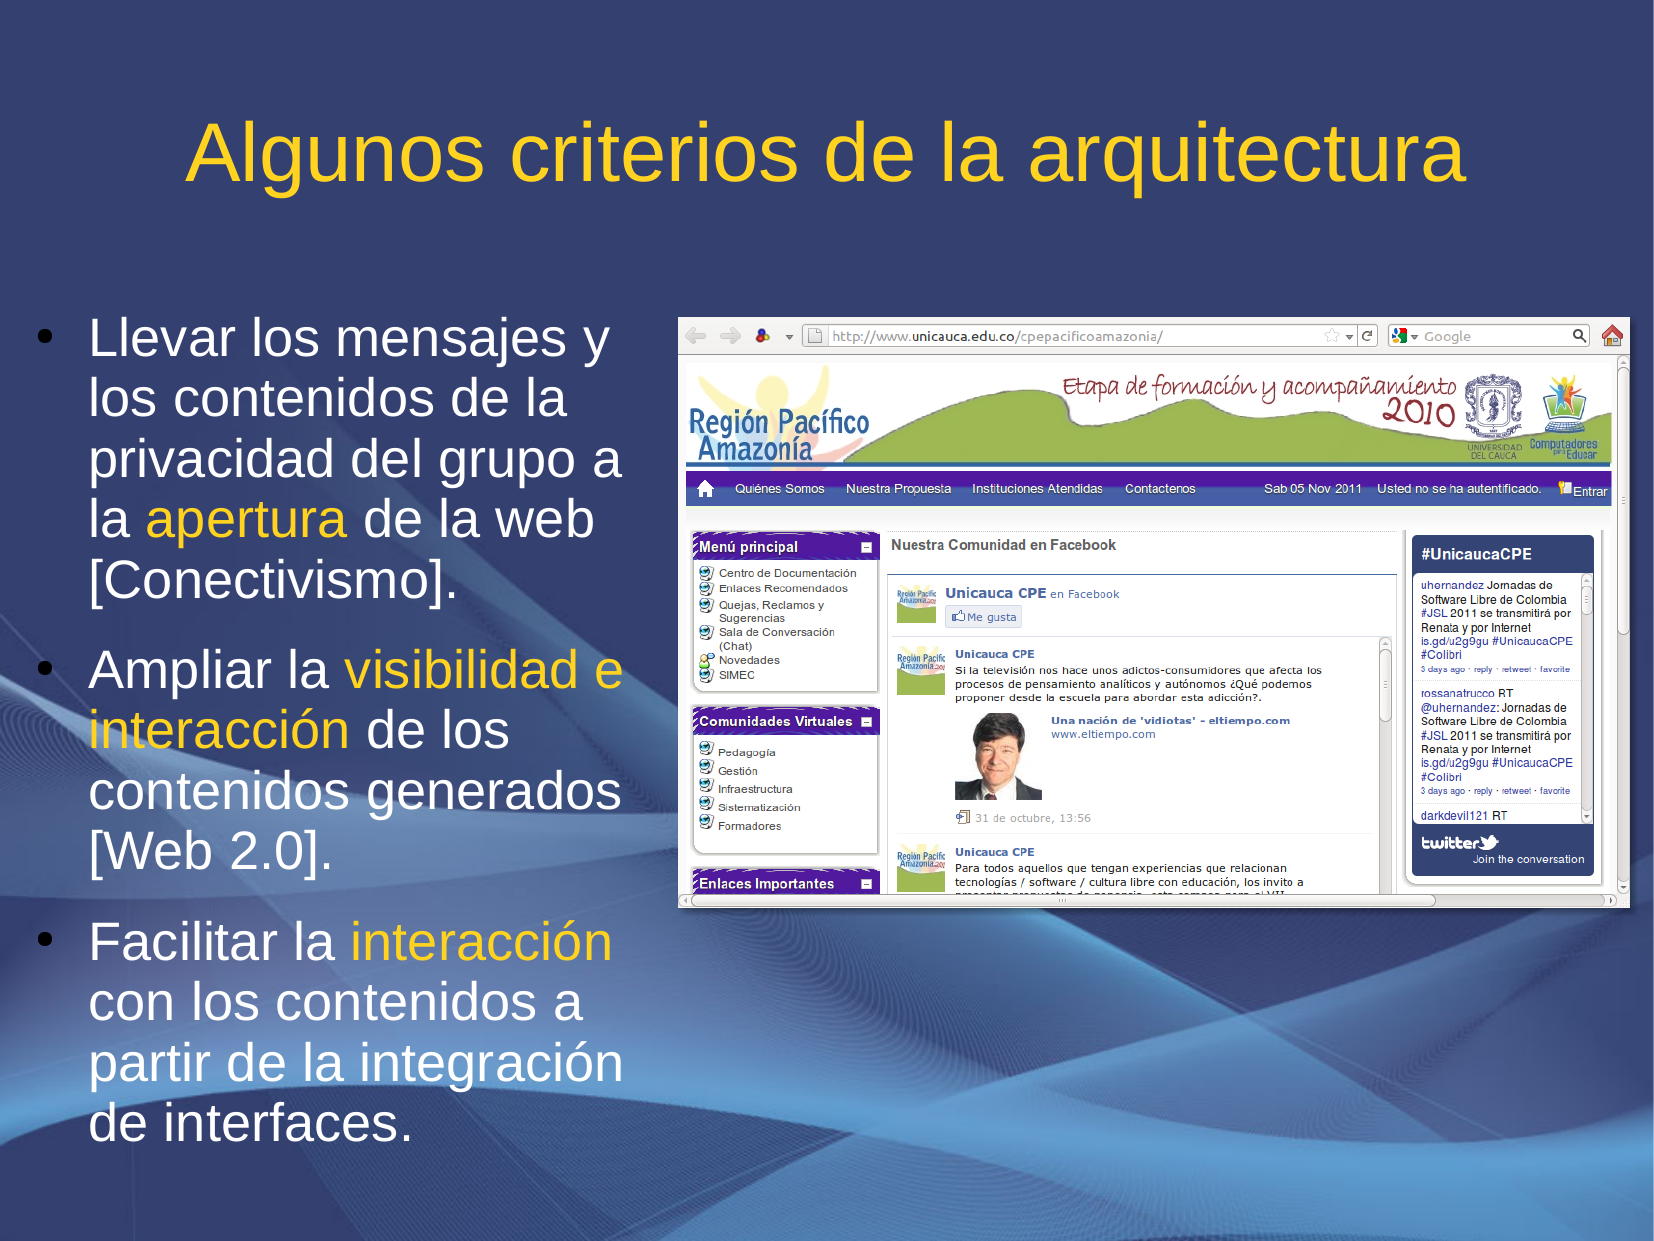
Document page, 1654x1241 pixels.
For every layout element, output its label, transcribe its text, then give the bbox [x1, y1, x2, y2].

list Llevar los mensajes y los contenidos de la privacidad del grupo a la apertura de la web [Conectivismo]. Ampliar la visibilidad e interacción de los contenidos generados [Web 2.0]. Facilitar la interacción con los contenidos a partir de la integración de interfaces. [17, 307, 674, 1091]
title Algunos criterios de la arquitectura [82, 49, 1571, 257]
picture [0, 0, 1654, 1241]
